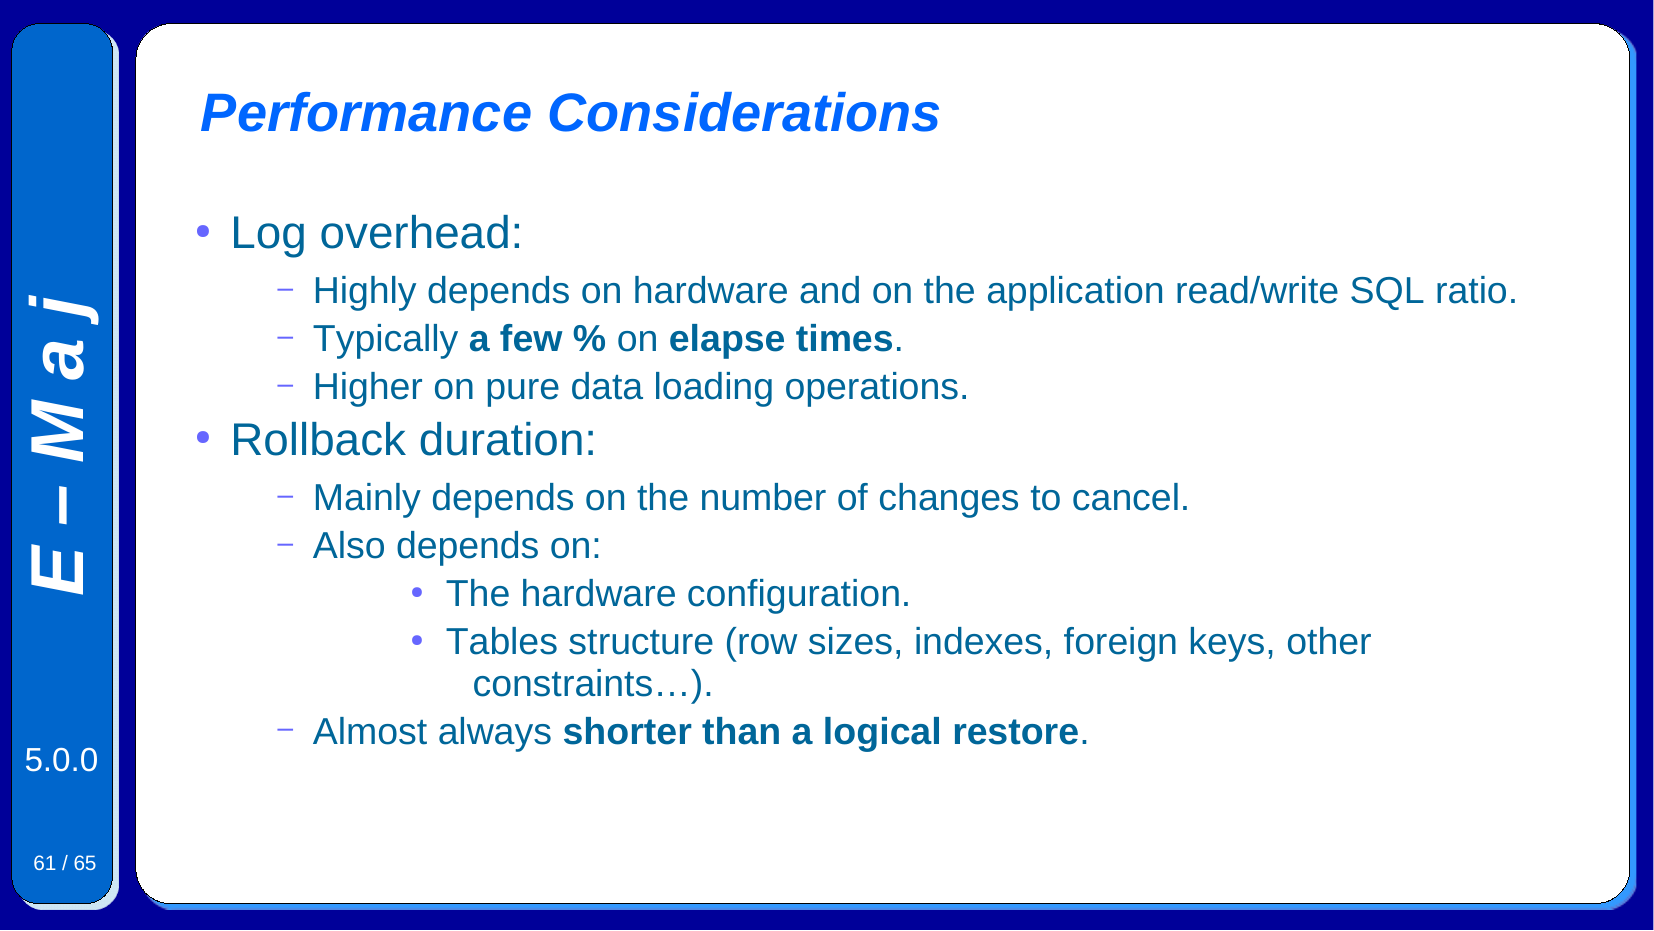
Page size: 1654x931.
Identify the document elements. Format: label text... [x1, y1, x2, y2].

title Performance Considerations [200, 34, 1575, 191]
list Log overhead: Highly depends on hardware and on the application read/write SQL ratio. Typically a few % on elapse times. Higher on pure data loading operations. Rollback duration: Mainly depends on the number of changes to cancel. Also depends on: The hardware configuration. Tables structure (row sizes, indexes, foreign keys, other constraints…). Almost always shorter than a logical restore. [177, 206, 1587, 827]
